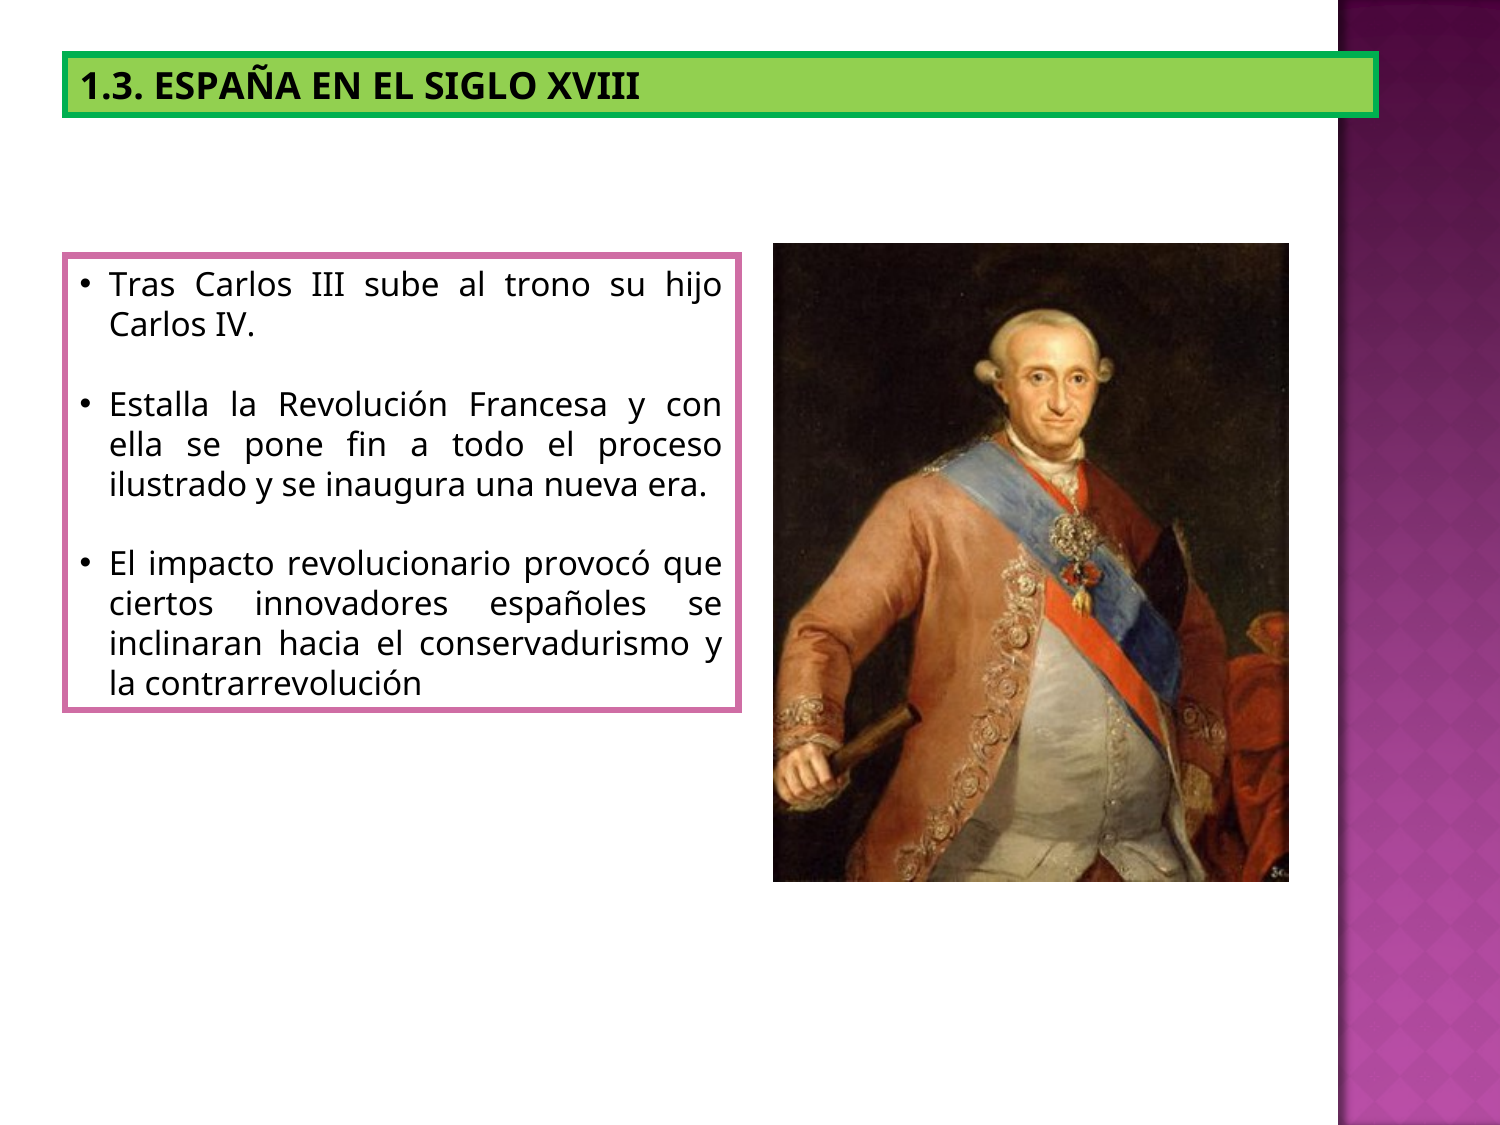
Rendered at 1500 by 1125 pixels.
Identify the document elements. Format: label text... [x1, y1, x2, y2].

text_box Tras Carlos III sube al trono su hijo Carlos IV. Estalla la Revolución Francesa y con ella se pone fin a todo el proceso ilustrado y se inaugura una nueva era. El impacto revolucionario provocó que ciertos innovadores españoles se inclinaran hacia el conservadurismo y la contrarrevolución [64, 255, 739, 710]
picture [773, 243, 1289, 882]
picture [1337, 0, 1500, 1125]
text_box 1.3. ESPAÑA EN EL SIGLO XVIII [64, 54, 1377, 116]
